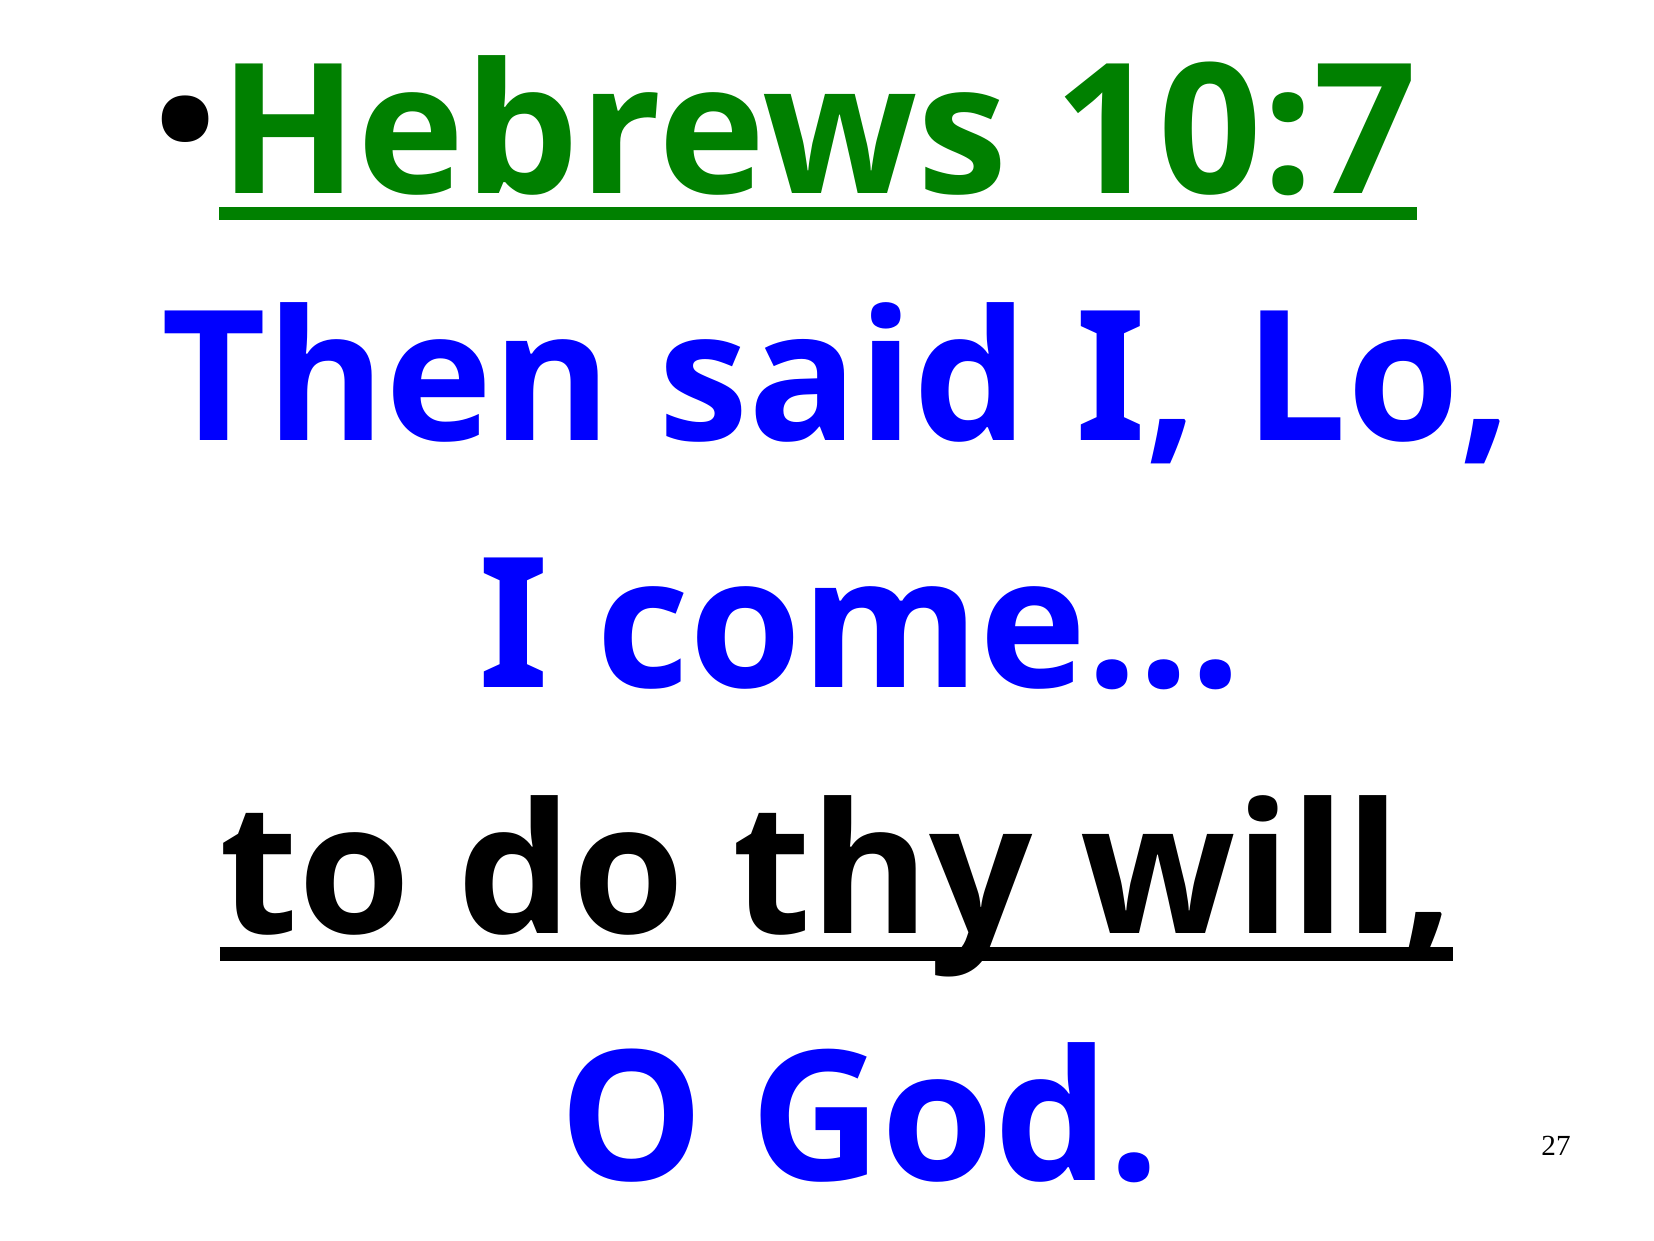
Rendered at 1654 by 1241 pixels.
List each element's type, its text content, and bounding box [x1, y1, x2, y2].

list Hebrews 10:7 Then said I, Lo, I come… to do thy will, O God. [0, 0, 1651, 1238]
